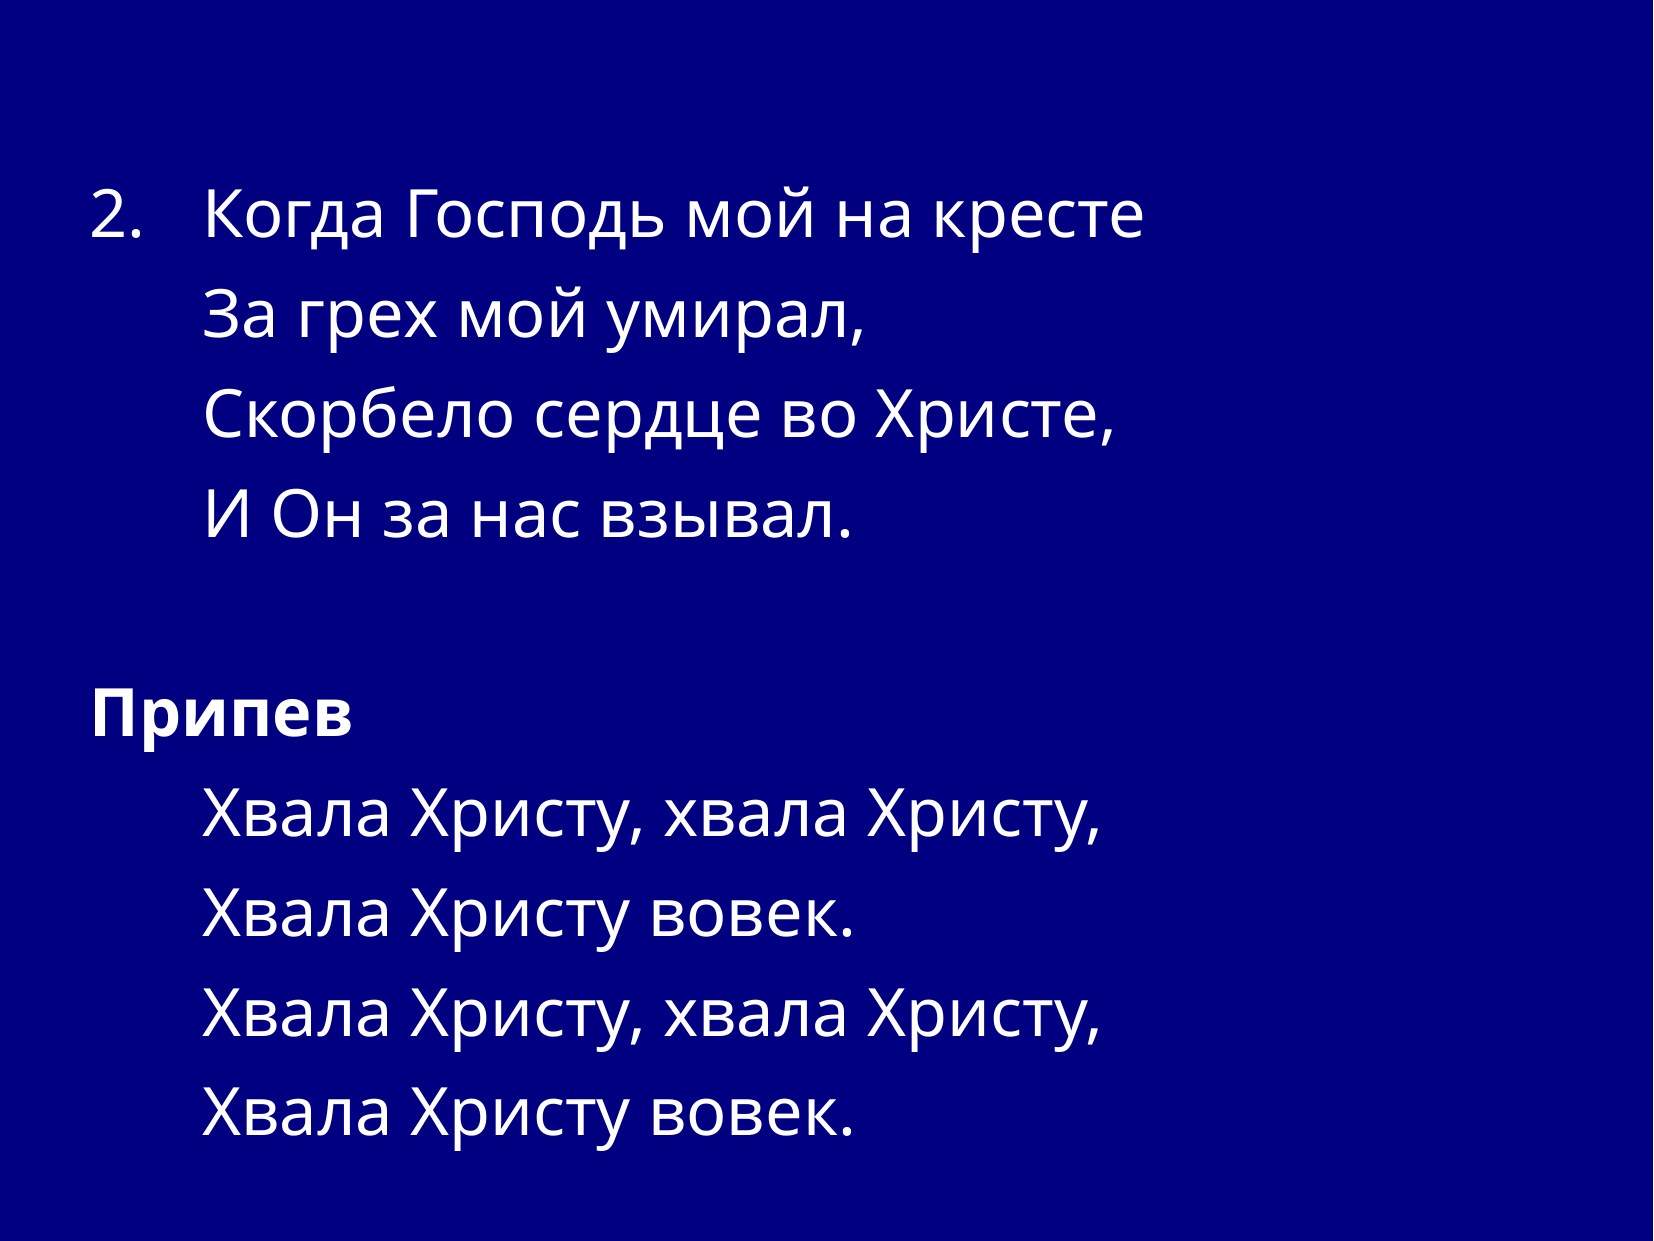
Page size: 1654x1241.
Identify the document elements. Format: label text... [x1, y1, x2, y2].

text_box 2. Когда Господь мой на кресте За грех мой умирал, Скорбело сердце во Христе, И Он за нас взывал. Припев Хвала Христу, хвала Христу, Хвала Христу вовек. Хвала Христу, хвала Христу, Хвала Христу вовек. [75, 150, 1576, 1163]
